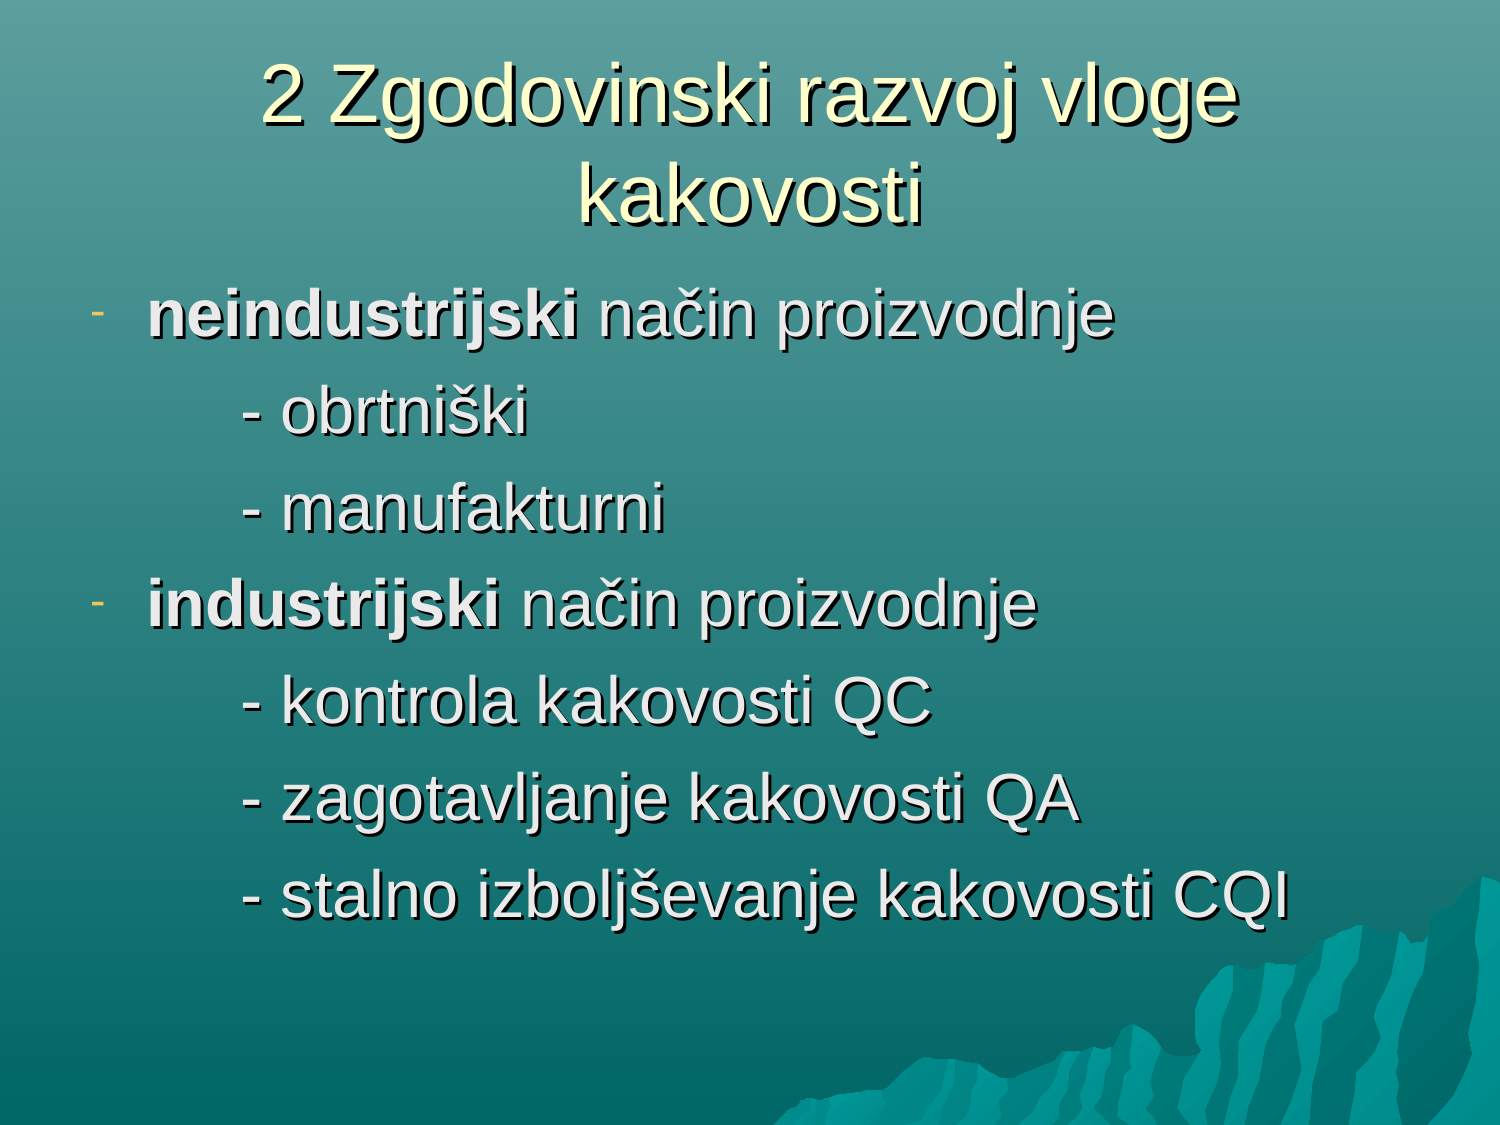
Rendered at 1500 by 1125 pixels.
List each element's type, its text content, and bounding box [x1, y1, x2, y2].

title 2 Zgodovinski razvoj vloge kakovosti [75, 31, 1426, 247]
list neindustrijski način proizvodnje - obrtniški - manufakturni industrijski način proizvodnje - kontrola kakovosti QC - zagotavljanje kakovosti QA - stalno izboljševanje kakovosti CQI [75, 262, 1426, 1006]
